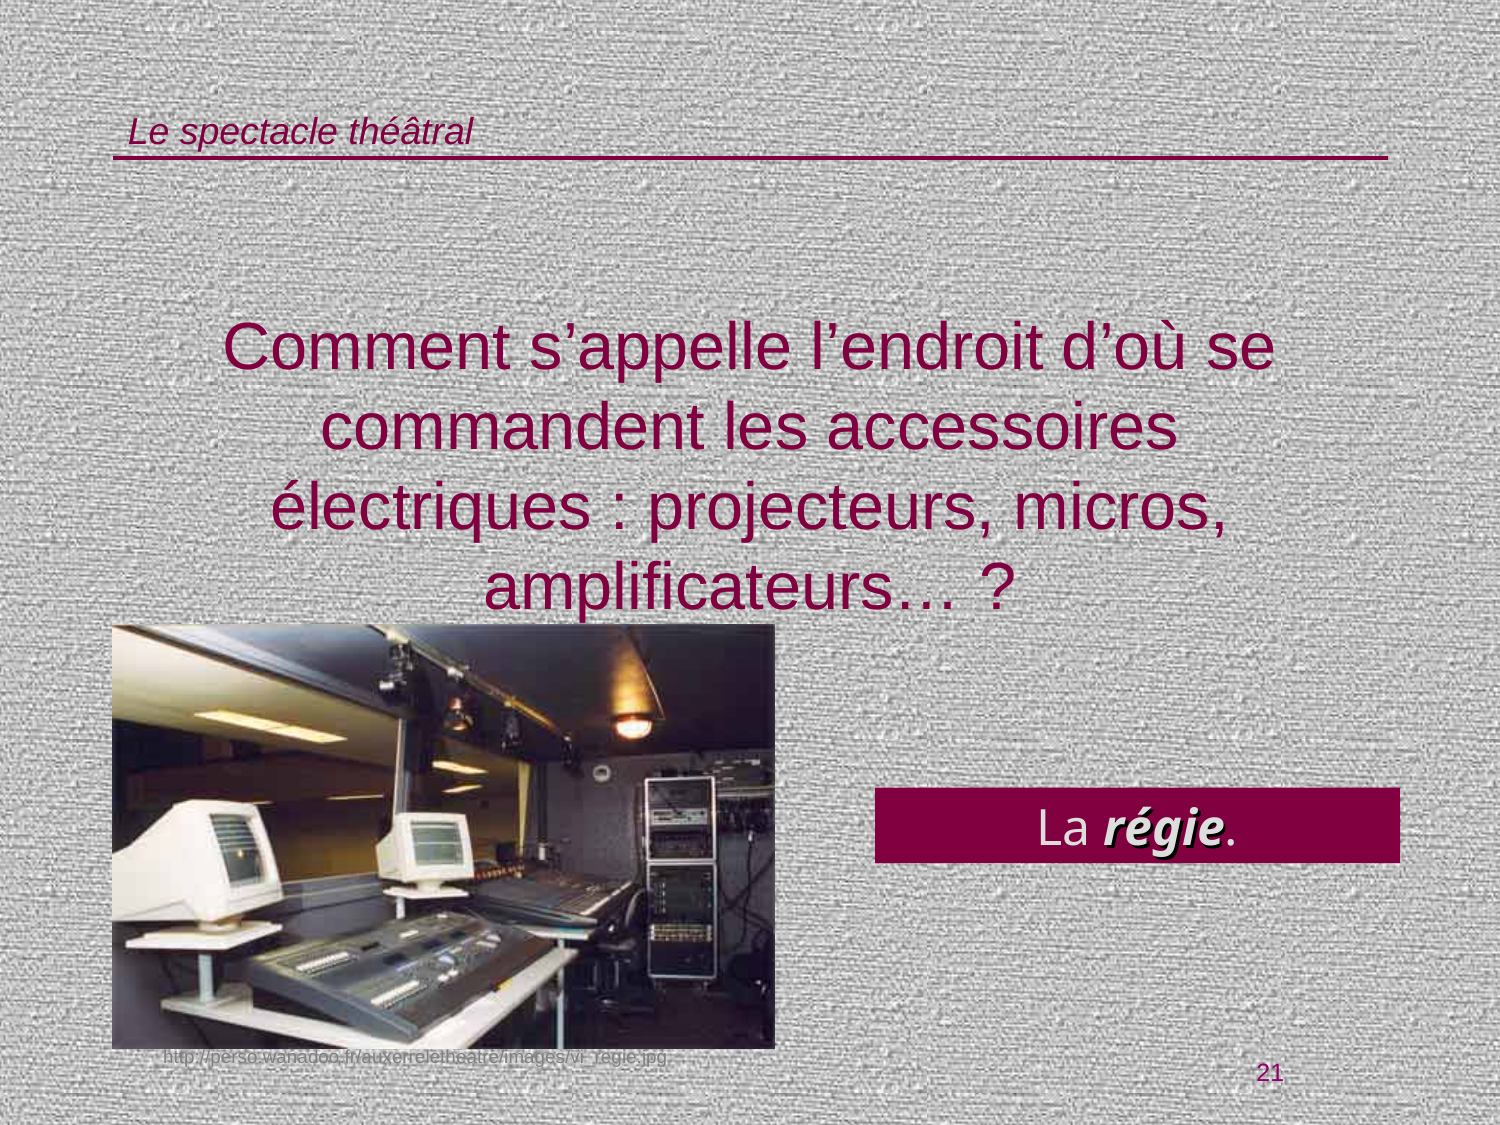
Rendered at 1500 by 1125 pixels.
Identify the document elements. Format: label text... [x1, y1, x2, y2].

text_box La régie. [875, 787, 1401, 864]
text_box Comment s’appelle l’endroit d’où se commandent les accessoires électriques : projecteurs, micros, amplificateurs… ? [131, 295, 1369, 631]
text_box http://perso.wanadoo.fr/auxerreletheatre/images/vi_regie.jpg [148, 1037, 682, 1076]
picture [0, 0, 1500, 1125]
